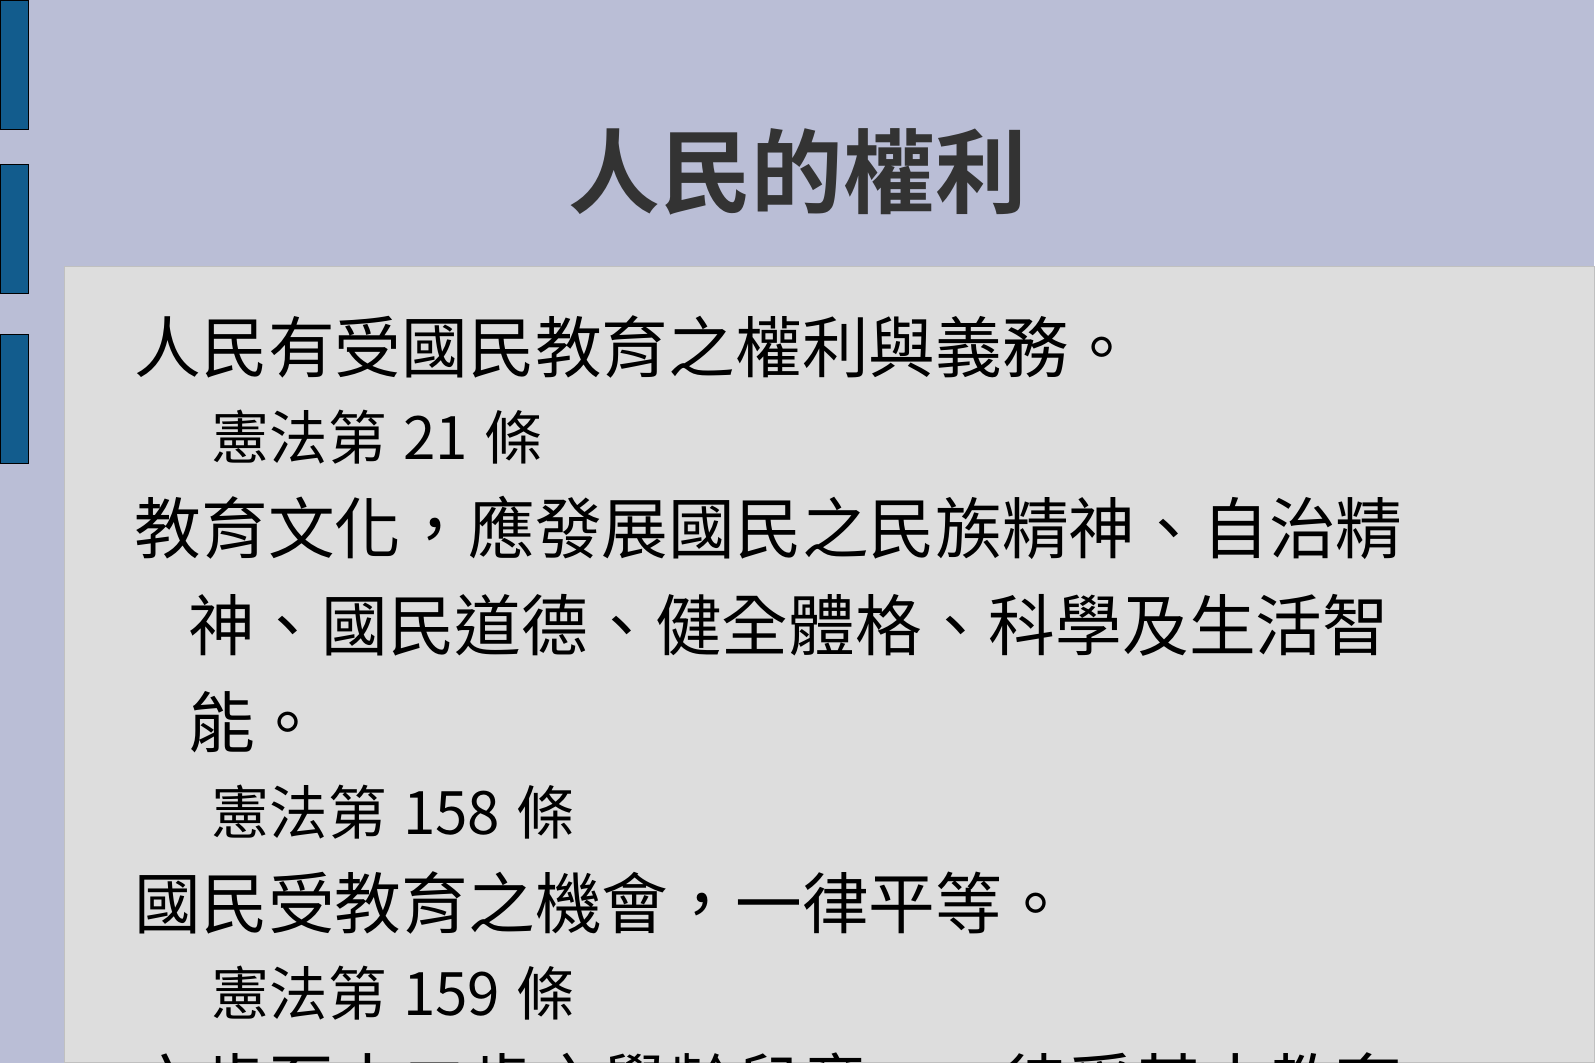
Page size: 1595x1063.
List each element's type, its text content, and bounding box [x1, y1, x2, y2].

list 人民有受國民教育之權利與義務。 憲法第21條 教育文化，應發展國民之民族精神、自治精神、國民道德、健全體格、科學及生活智能。 憲法第158條 國民受教育之機會，一律平等。 憲法第159條 六歲至十二歲之學齡兒童，一律受基本教育，免納學費。其貧苦者，由政府供給書籍。 憲法第160條 [117, 295, 1479, 1063]
title 人民的權利 [117, 78, 1479, 256]
